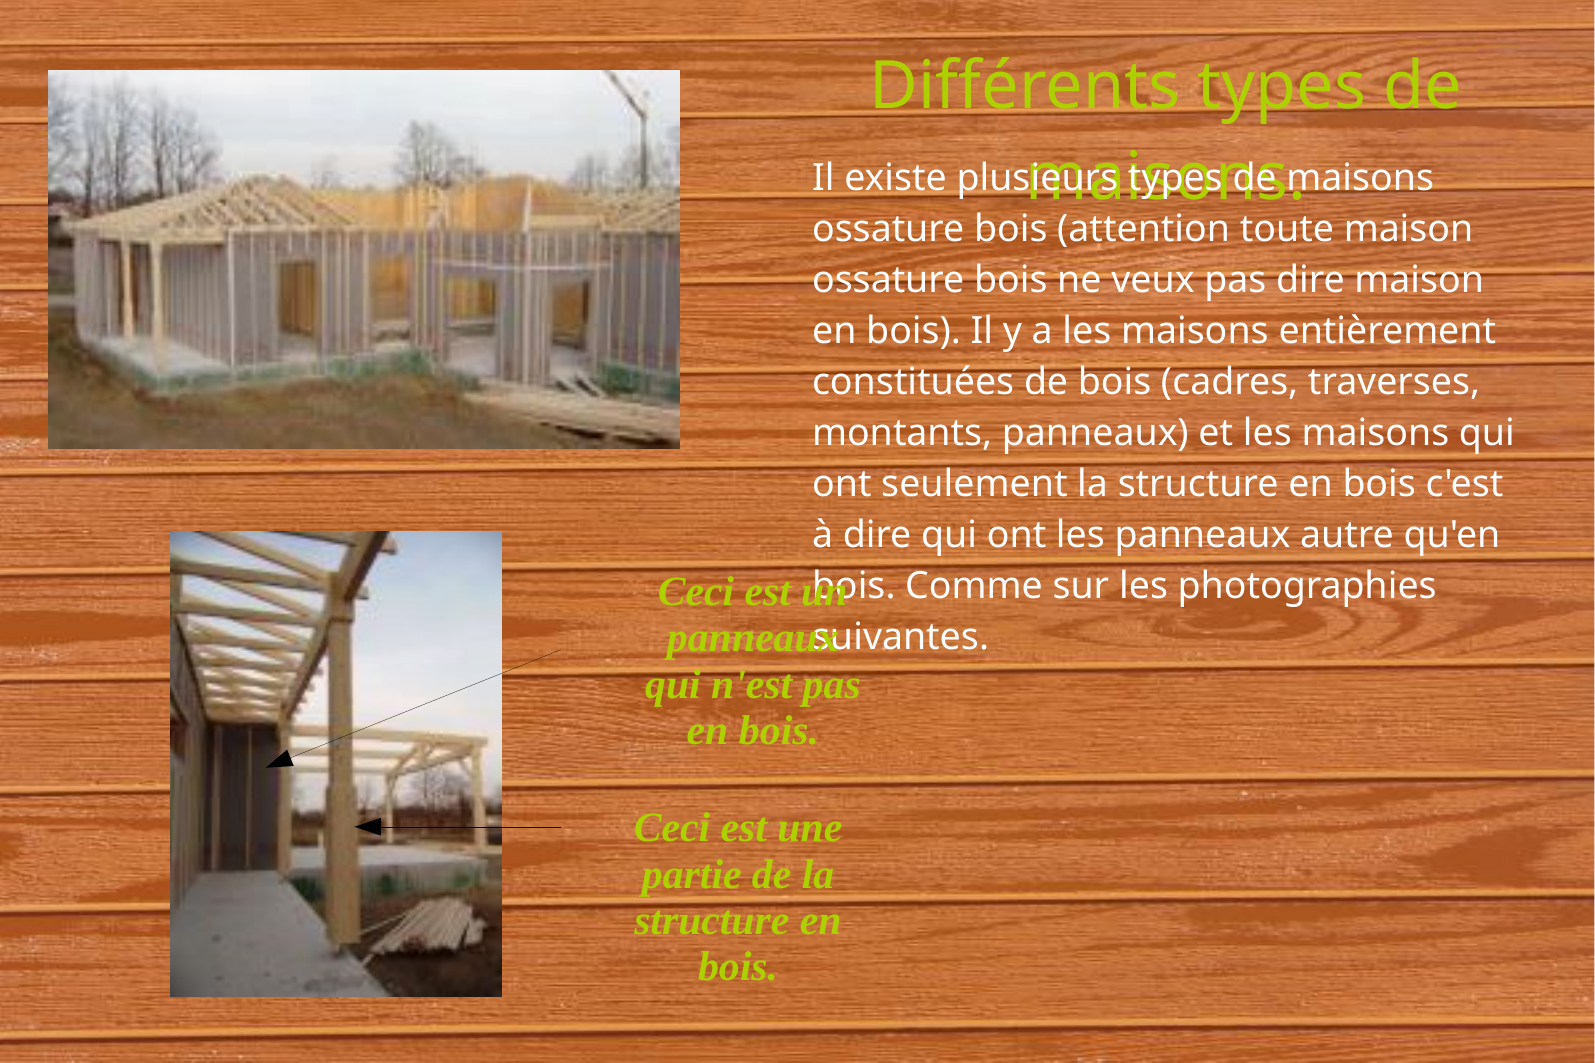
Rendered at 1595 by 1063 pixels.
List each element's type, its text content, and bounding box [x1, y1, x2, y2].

picture [1231, 537, 1241, 545]
picture [847, 537, 859, 545]
picture [926, 537, 938, 545]
picture [991, 537, 1003, 545]
picture [950, 537, 961, 545]
picture [1305, 537, 1315, 545]
picture [1408, 537, 1420, 545]
picture [817, 537, 827, 545]
picture [1253, 537, 1264, 545]
text_box Ceci est un panneaux qui n'est pas en bois. [620, 561, 886, 763]
picture [0, 0, 1595, 1063]
text_box Différents types de maisons. [738, 30, 1595, 195]
text_box Il existe plusieurs types de maisons ossature bois (attention toute maison ossature bois ne veux pas dire maison en bois). Il y a les maisons entièrement constituées de bois (cadres, traverses, montants, panneaux) et les maisons qui ont seulement la structure en bois c'est à dire qui ont les panneaux autre qu'en bois. Comme sur les photographies suivantes. [797, 143, 1536, 537]
picture [1432, 537, 1443, 545]
picture [1327, 537, 1338, 545]
picture [1142, 537, 1152, 545]
text_box Ceci est une partie de la structure en bois. [590, 797, 886, 1000]
picture [1120, 537, 1132, 545]
